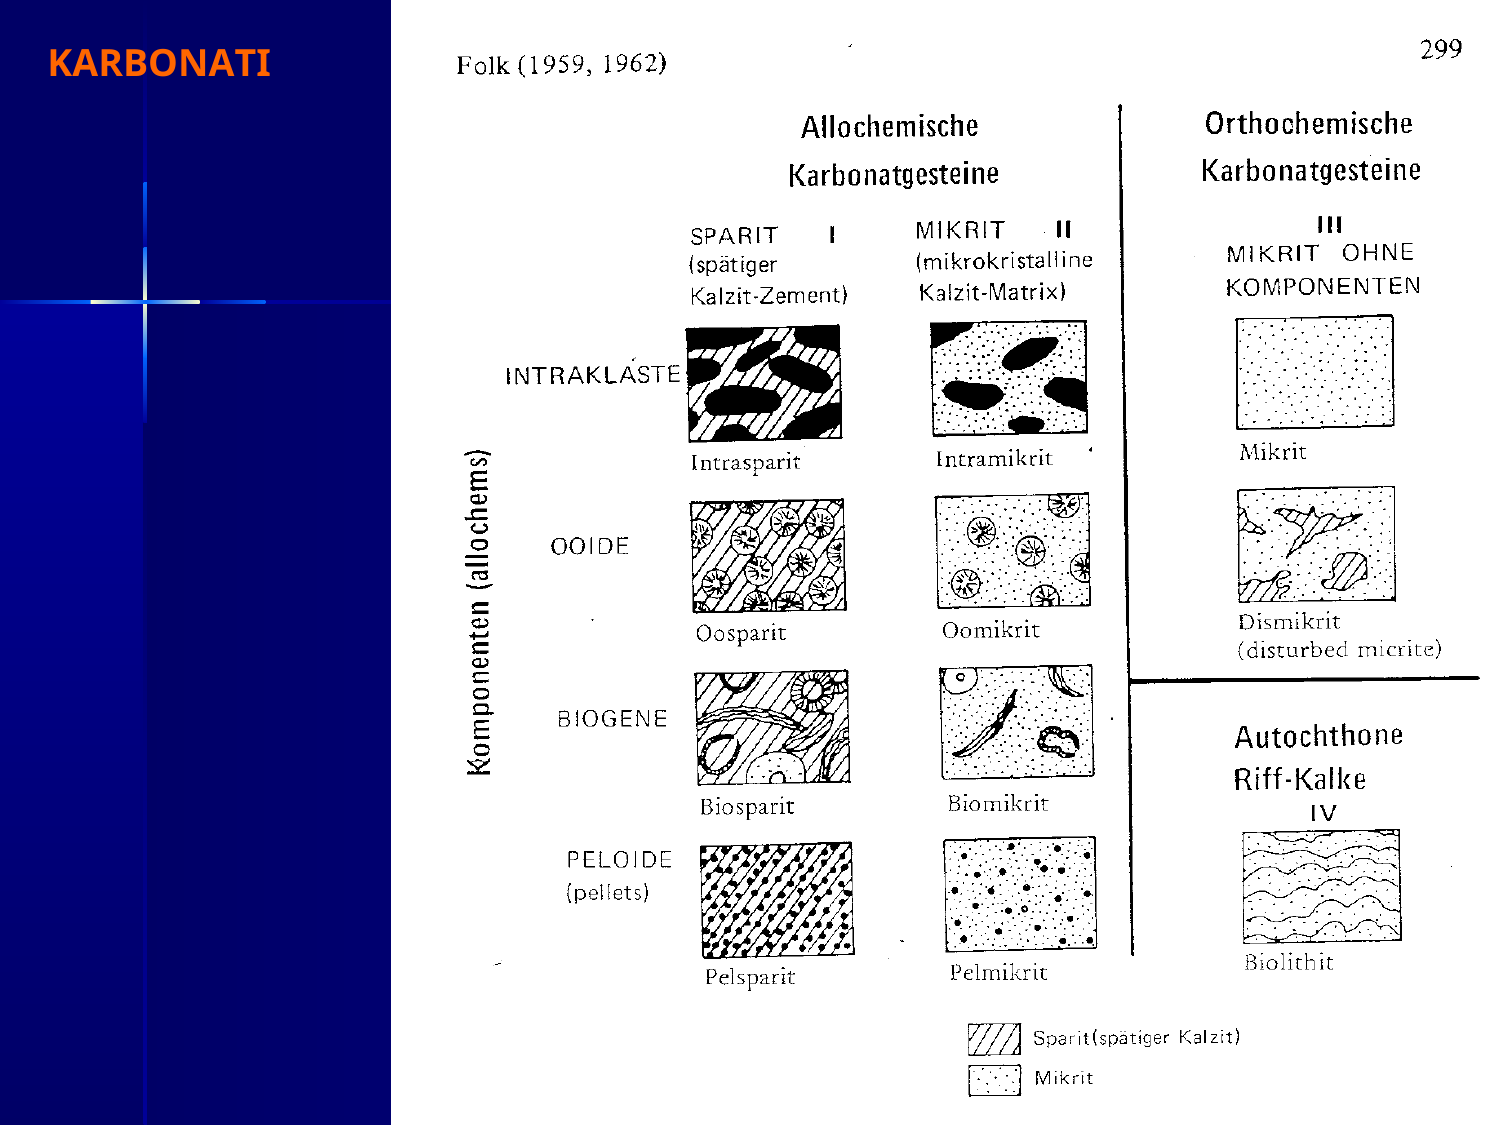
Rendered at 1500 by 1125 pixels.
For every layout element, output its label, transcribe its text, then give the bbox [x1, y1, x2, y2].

picture [391, 0, 1500, 1125]
text_box KARBONATI [32, 30, 286, 92]
